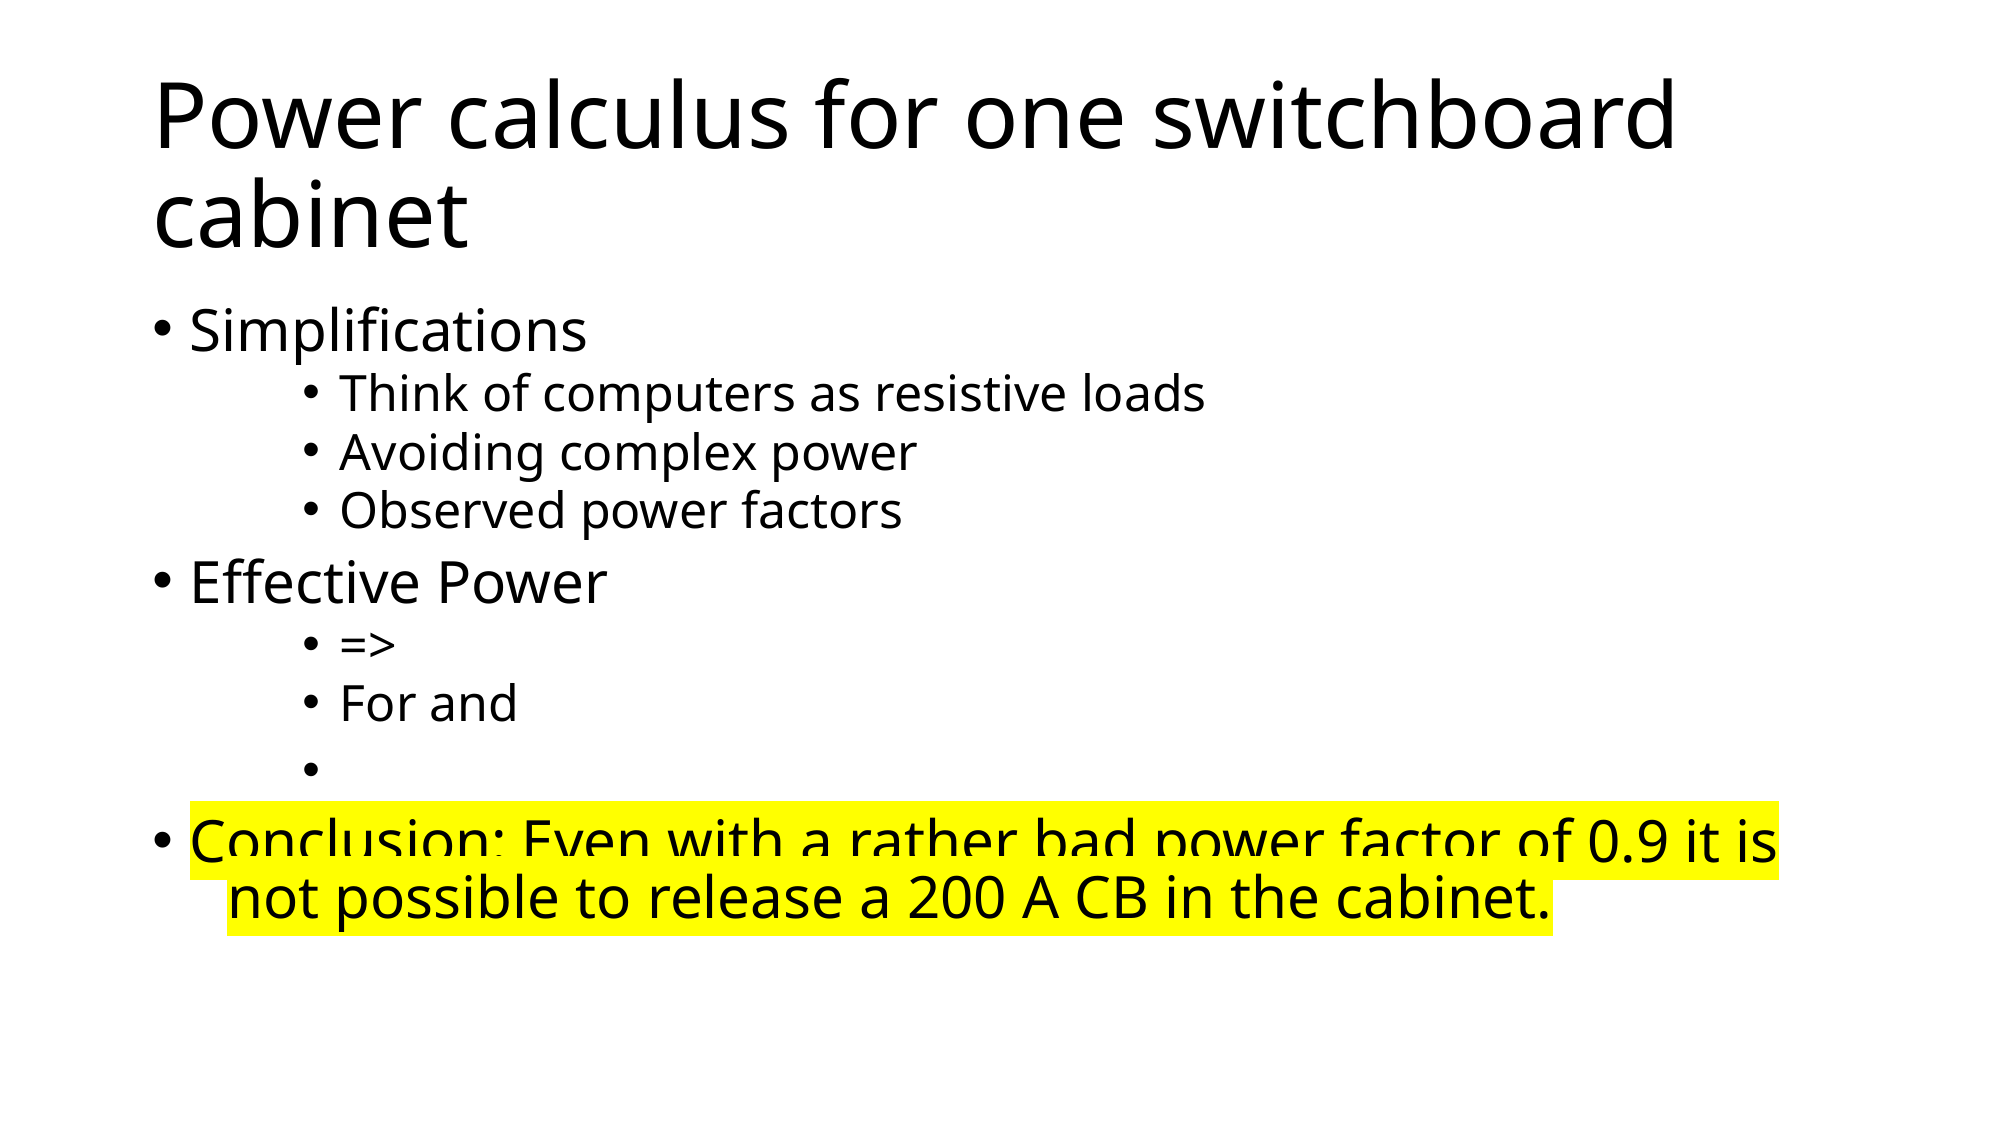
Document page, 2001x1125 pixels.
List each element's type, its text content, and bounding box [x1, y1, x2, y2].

list Simplifications Think of computers as resistive loads Avoiding complex power Observed power factors Effective Power => For and Conclusion: Even with a rather bad power factor of 0.9 it is not possible to release a 200 A CB in the cabinet. [137, 299, 1863, 1014]
title Power calculus for one switchboard cabinet [137, 59, 1863, 278]
